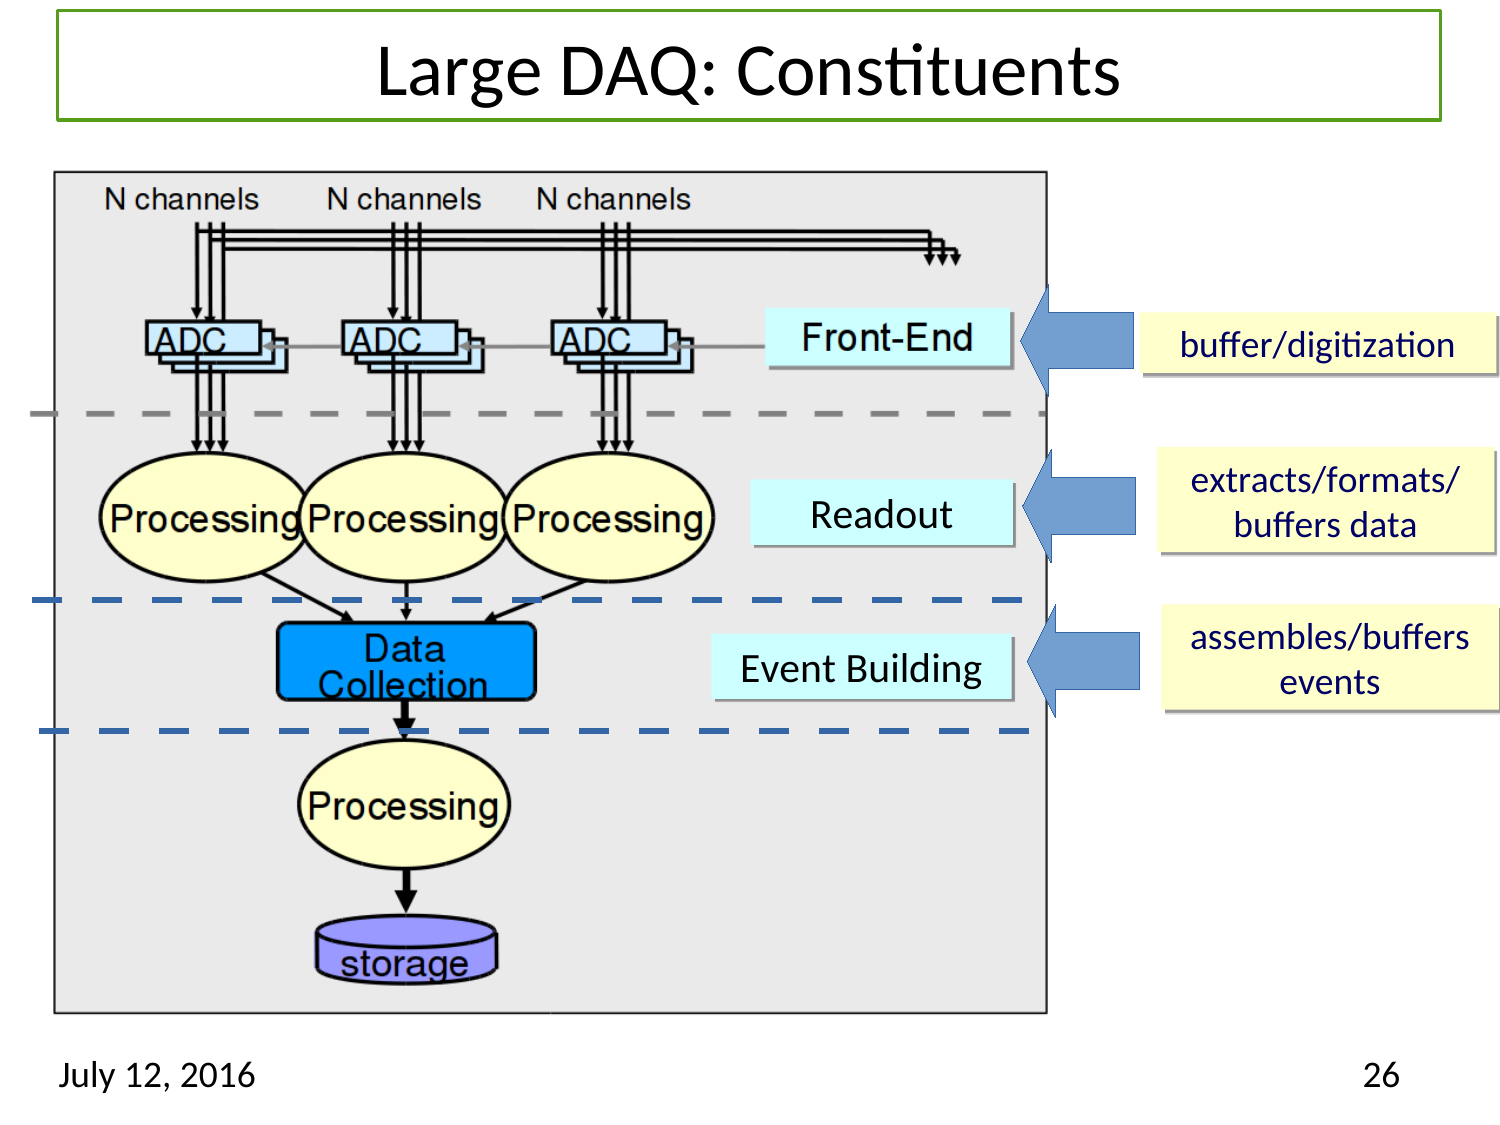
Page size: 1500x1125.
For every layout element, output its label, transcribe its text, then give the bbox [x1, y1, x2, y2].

text_box buffer/digitization [1139, 312, 1497, 373]
picture [10, 139, 1082, 1040]
text_box [1027, 604, 1140, 718]
text_box extracts/formats/ buffers data [1156, 446, 1495, 553]
text_box Event Building [711, 633, 1012, 699]
text_box Readout [750, 479, 1013, 545]
text_box [1020, 284, 1134, 397]
title Large DAQ: Constituents [57, 10, 1441, 121]
text_box assembles/buffers events [1161, 604, 1499, 710]
text_box [1022, 449, 1136, 563]
